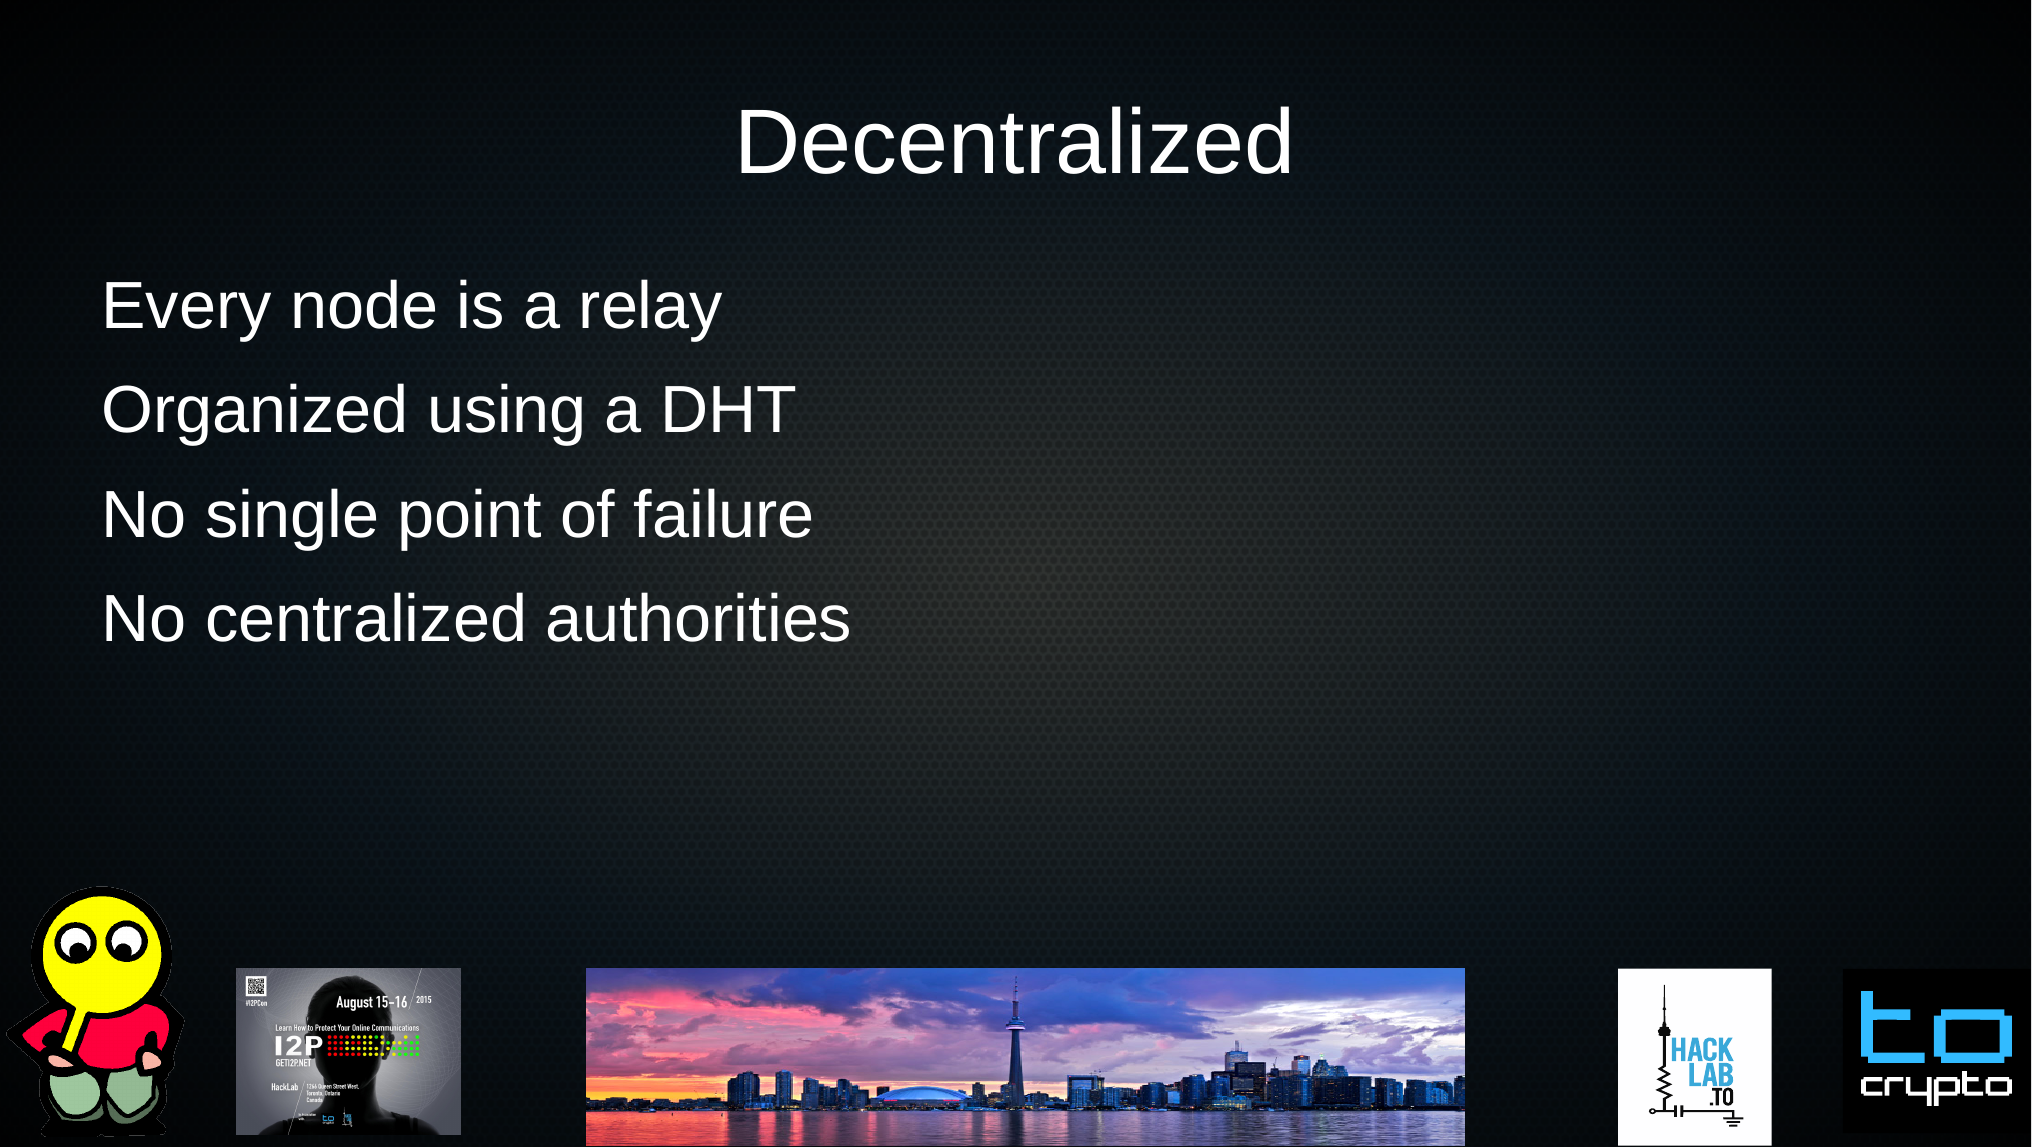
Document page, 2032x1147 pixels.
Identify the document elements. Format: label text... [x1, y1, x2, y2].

picture [0, 0, 2032, 1147]
list Every node is a relay Organized using a DHT No single point of failure No centralized authorities [101, 268, 1913, 933]
title Decentralized [101, 45, 1930, 237]
